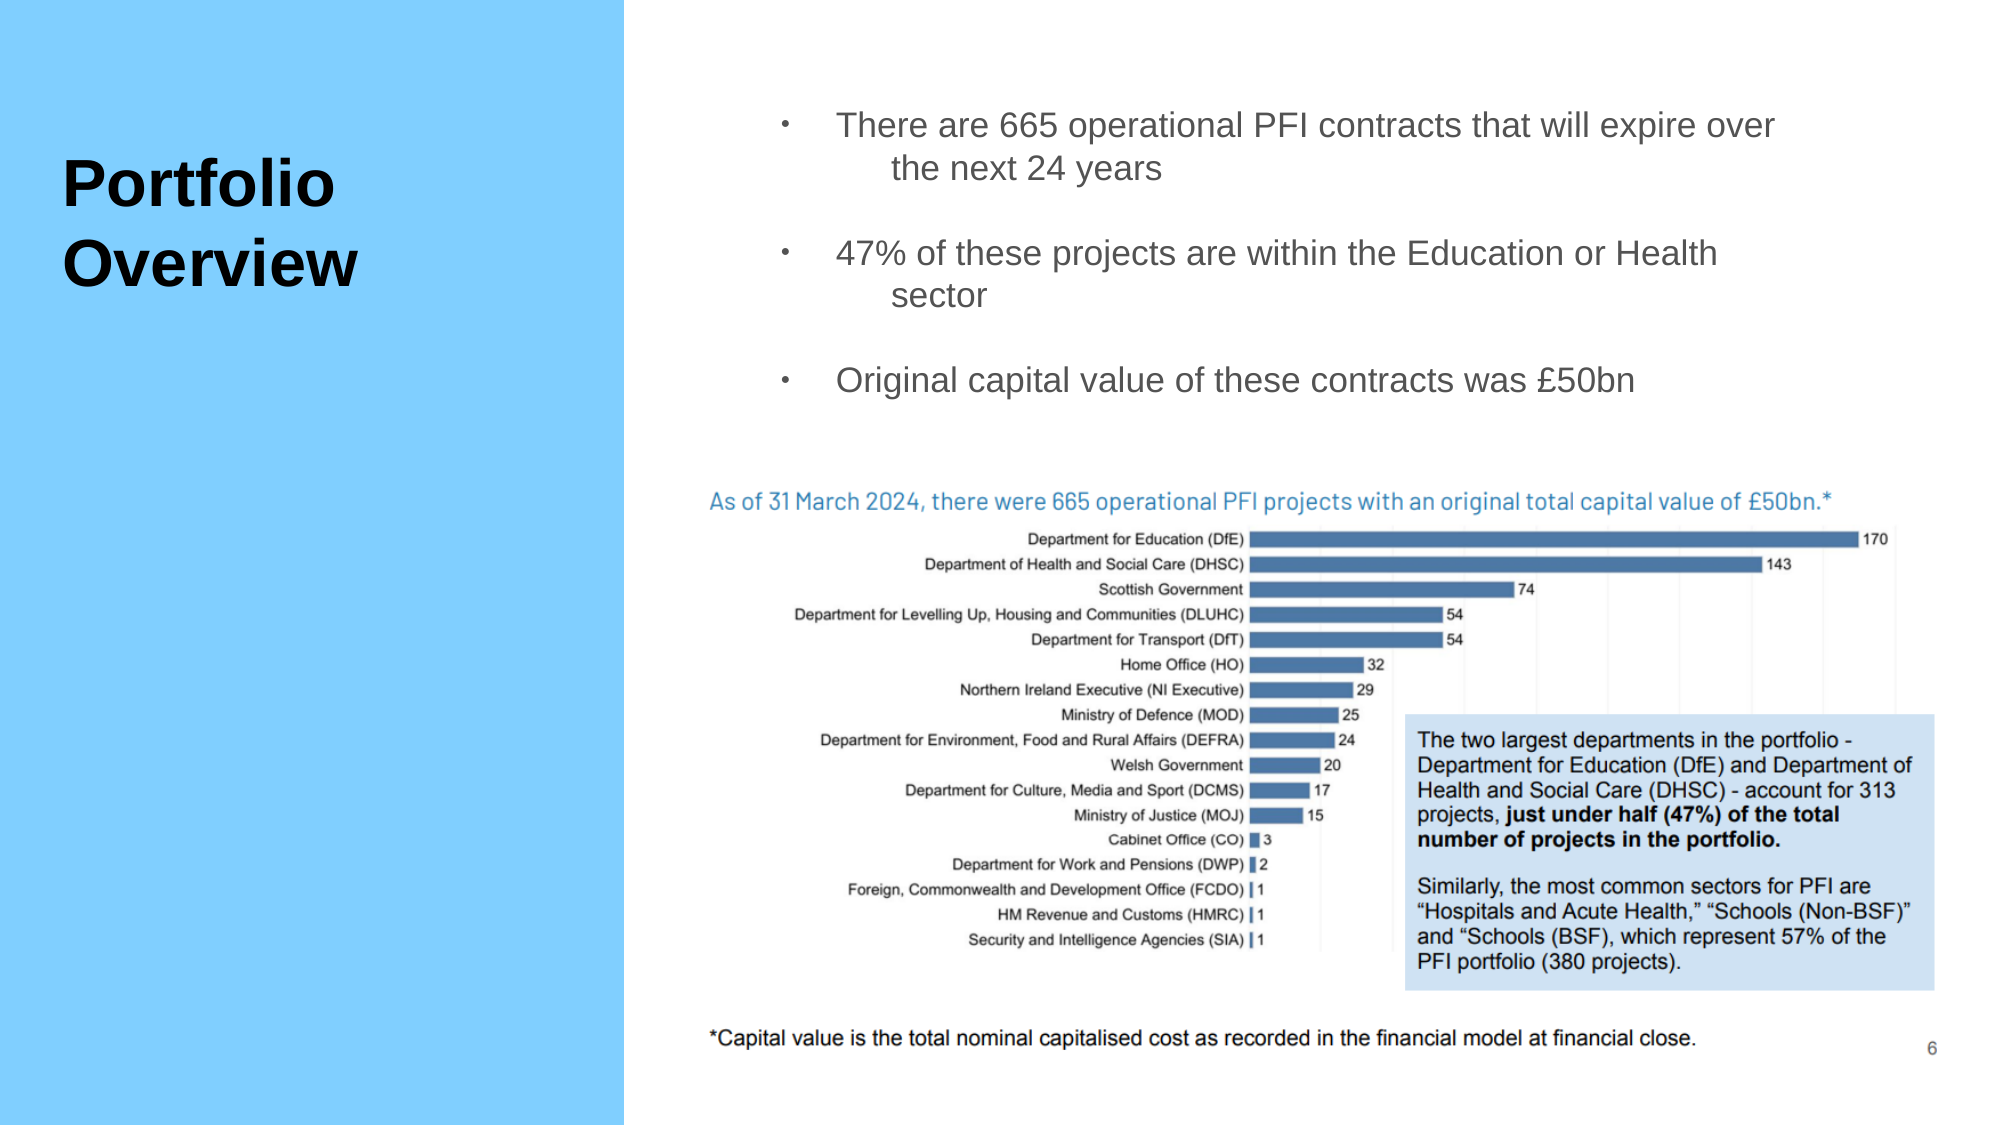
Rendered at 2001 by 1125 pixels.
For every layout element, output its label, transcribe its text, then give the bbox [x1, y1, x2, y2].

picture [684, 487, 1946, 1066]
title Portfolio Overview [62, 139, 564, 279]
text_box There are 665 operational PFI contracts that will expire over the next 24 years 47% of these projects are within the Education or Health sector Original capital value of these contracts was £50bn [741, 102, 1802, 458]
